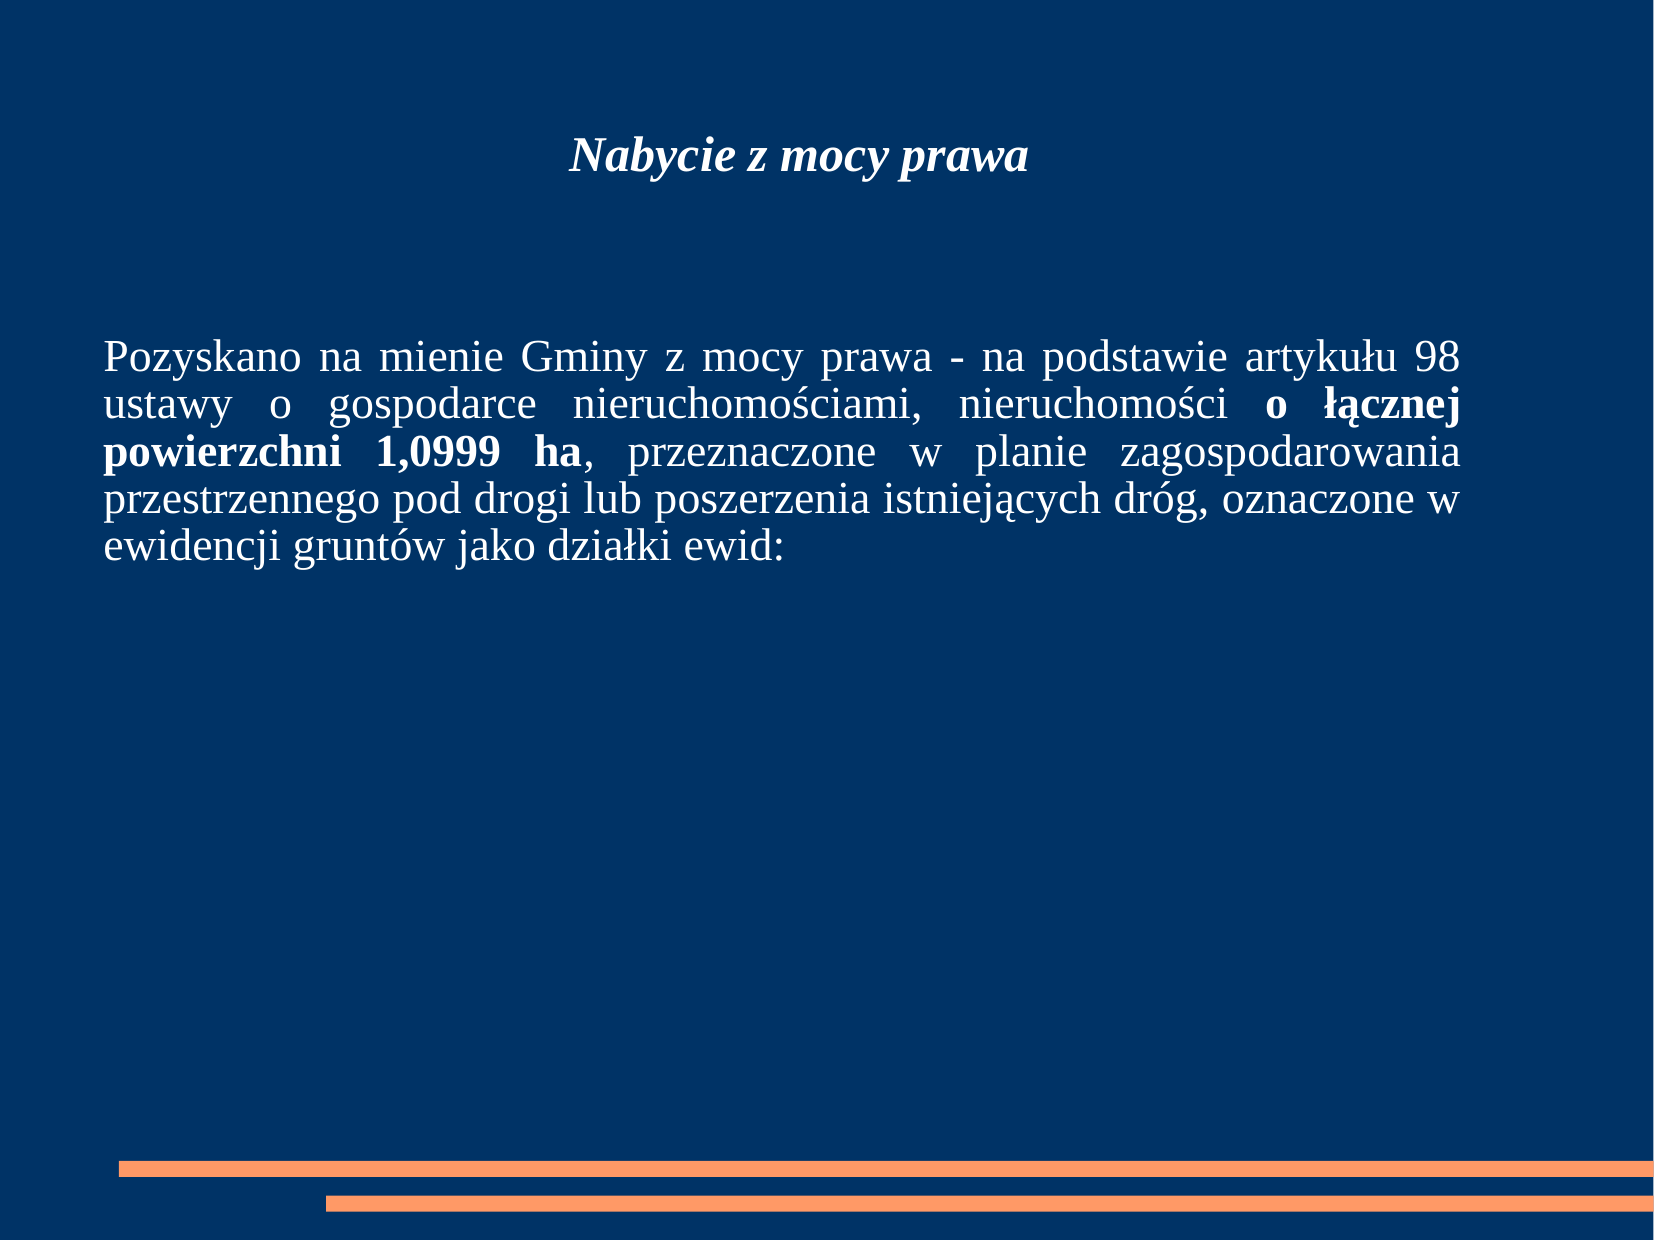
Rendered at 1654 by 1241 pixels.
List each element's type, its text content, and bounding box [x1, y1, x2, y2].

title Nabycie z mocy prawa [93, 59, 1506, 252]
text_box Pozyskano na mienie Gminy z mocy prawa - na podstawie artykułu 98 ustawy o gospodarce nieruchomościami, nieruchomości o łącznej powierzchni 1,0999 ha, przeznaczone w planie zagospodarowania przestrzennego pod drogi lub poszerzenia istniejących dróg, oznaczone w ewidencji gruntów jako działki ewid: [88, 326, 1477, 1060]
